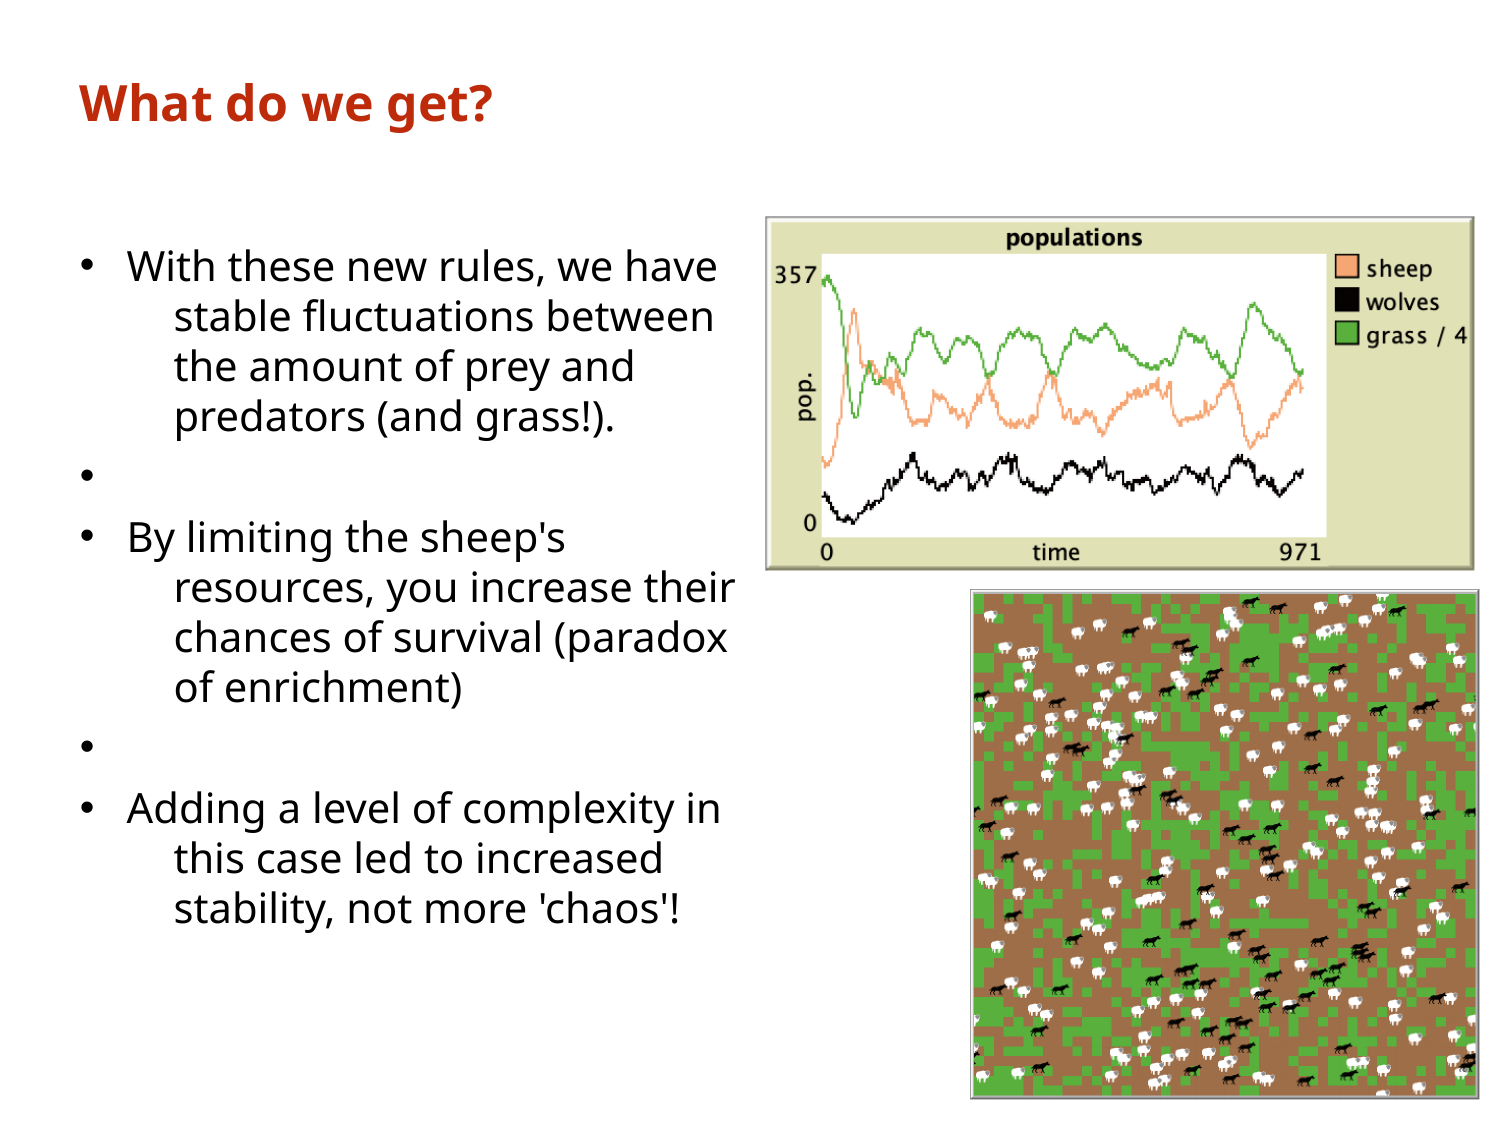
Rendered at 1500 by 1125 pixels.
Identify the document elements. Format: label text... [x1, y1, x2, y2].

list What do we get? [64, 78, 1447, 185]
picture [967, 586, 1483, 1105]
picture [757, 208, 1483, 579]
list With these new rules, we have stable fluctuations between the amount of prey and predators (and grass!). By limiting the sheep's resources, you increase their chances of survival (paradox of enrichment) Adding a level of complexity in this case led to increased stability, not more 'chaos'! [64, 231, 790, 988]
